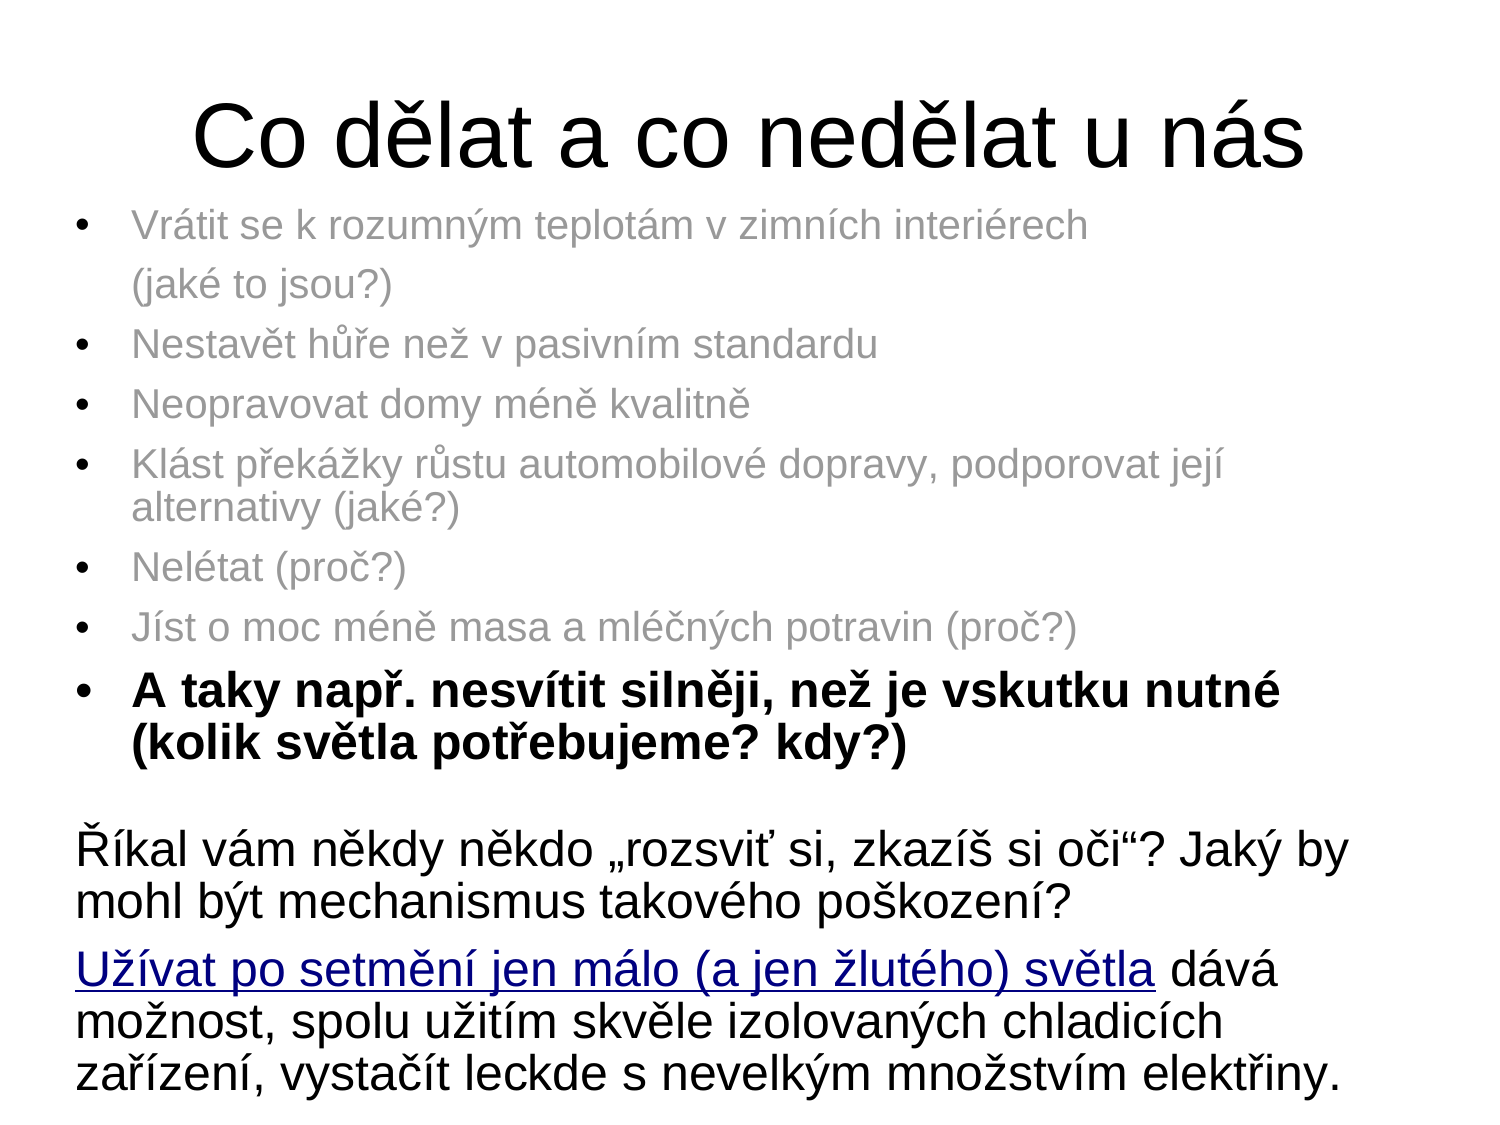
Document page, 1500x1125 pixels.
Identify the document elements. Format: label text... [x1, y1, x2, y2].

list Vrátit se k rozumným teplotám v zimních interiérech (jaké to jsou?) Nestavět hůře než v pasivním standardu Neopravovat domy méně kvalitně Klást překážky růstu automobilové dopravy, podporovat její alternativy (jaké?) Nelétat (proč?) Jíst o moc méně masa a mléčných potravin (proč?) A taky např. nesvítit silněji, než je vskutku nutné (kolik světla potřebujeme? kdy?) Říkal vám někdy někdo „rozsviť si, zkazíš si oči“? Jaký by mohl být mechanismus takového poškození? Užívat po setmění jen málo (a jen žlutého) světla dává možnost, spolu užitím skvěle izolovaných chladicích zařízení, vystačít leckde s nevelkým množstvím elektřiny. [75, 204, 1425, 1125]
title Co dělat a co nedělat u nás [75, 21, 1425, 204]
